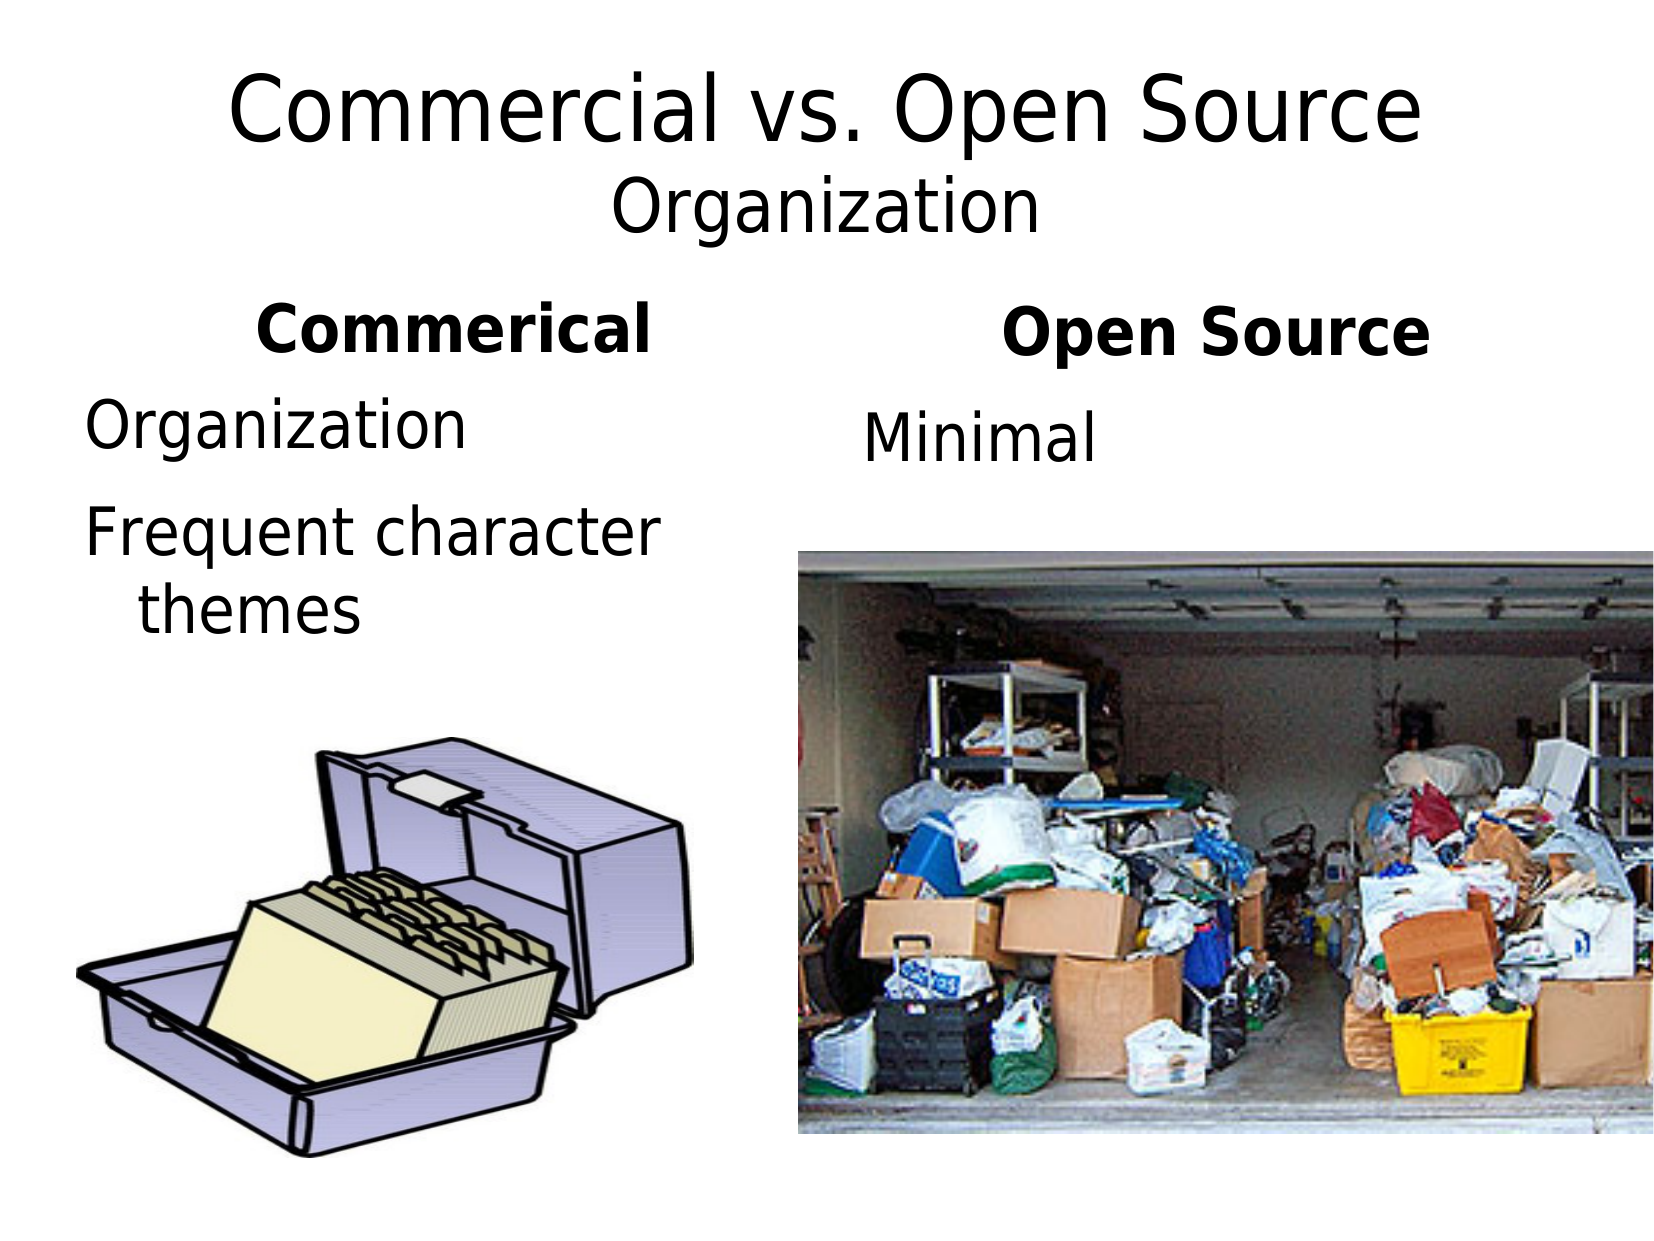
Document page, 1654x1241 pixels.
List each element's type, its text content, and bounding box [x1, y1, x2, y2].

list Open Source [845, 293, 1572, 395]
list Minimal [845, 399, 1572, 520]
title Commercial vs. Open Source Organization [82, 49, 1571, 257]
picture [798, 551, 1654, 1134]
picture [76, 737, 694, 1158]
list Organization Frequent character themes [66, 386, 793, 1205]
list Commerical [82, 290, 809, 388]
